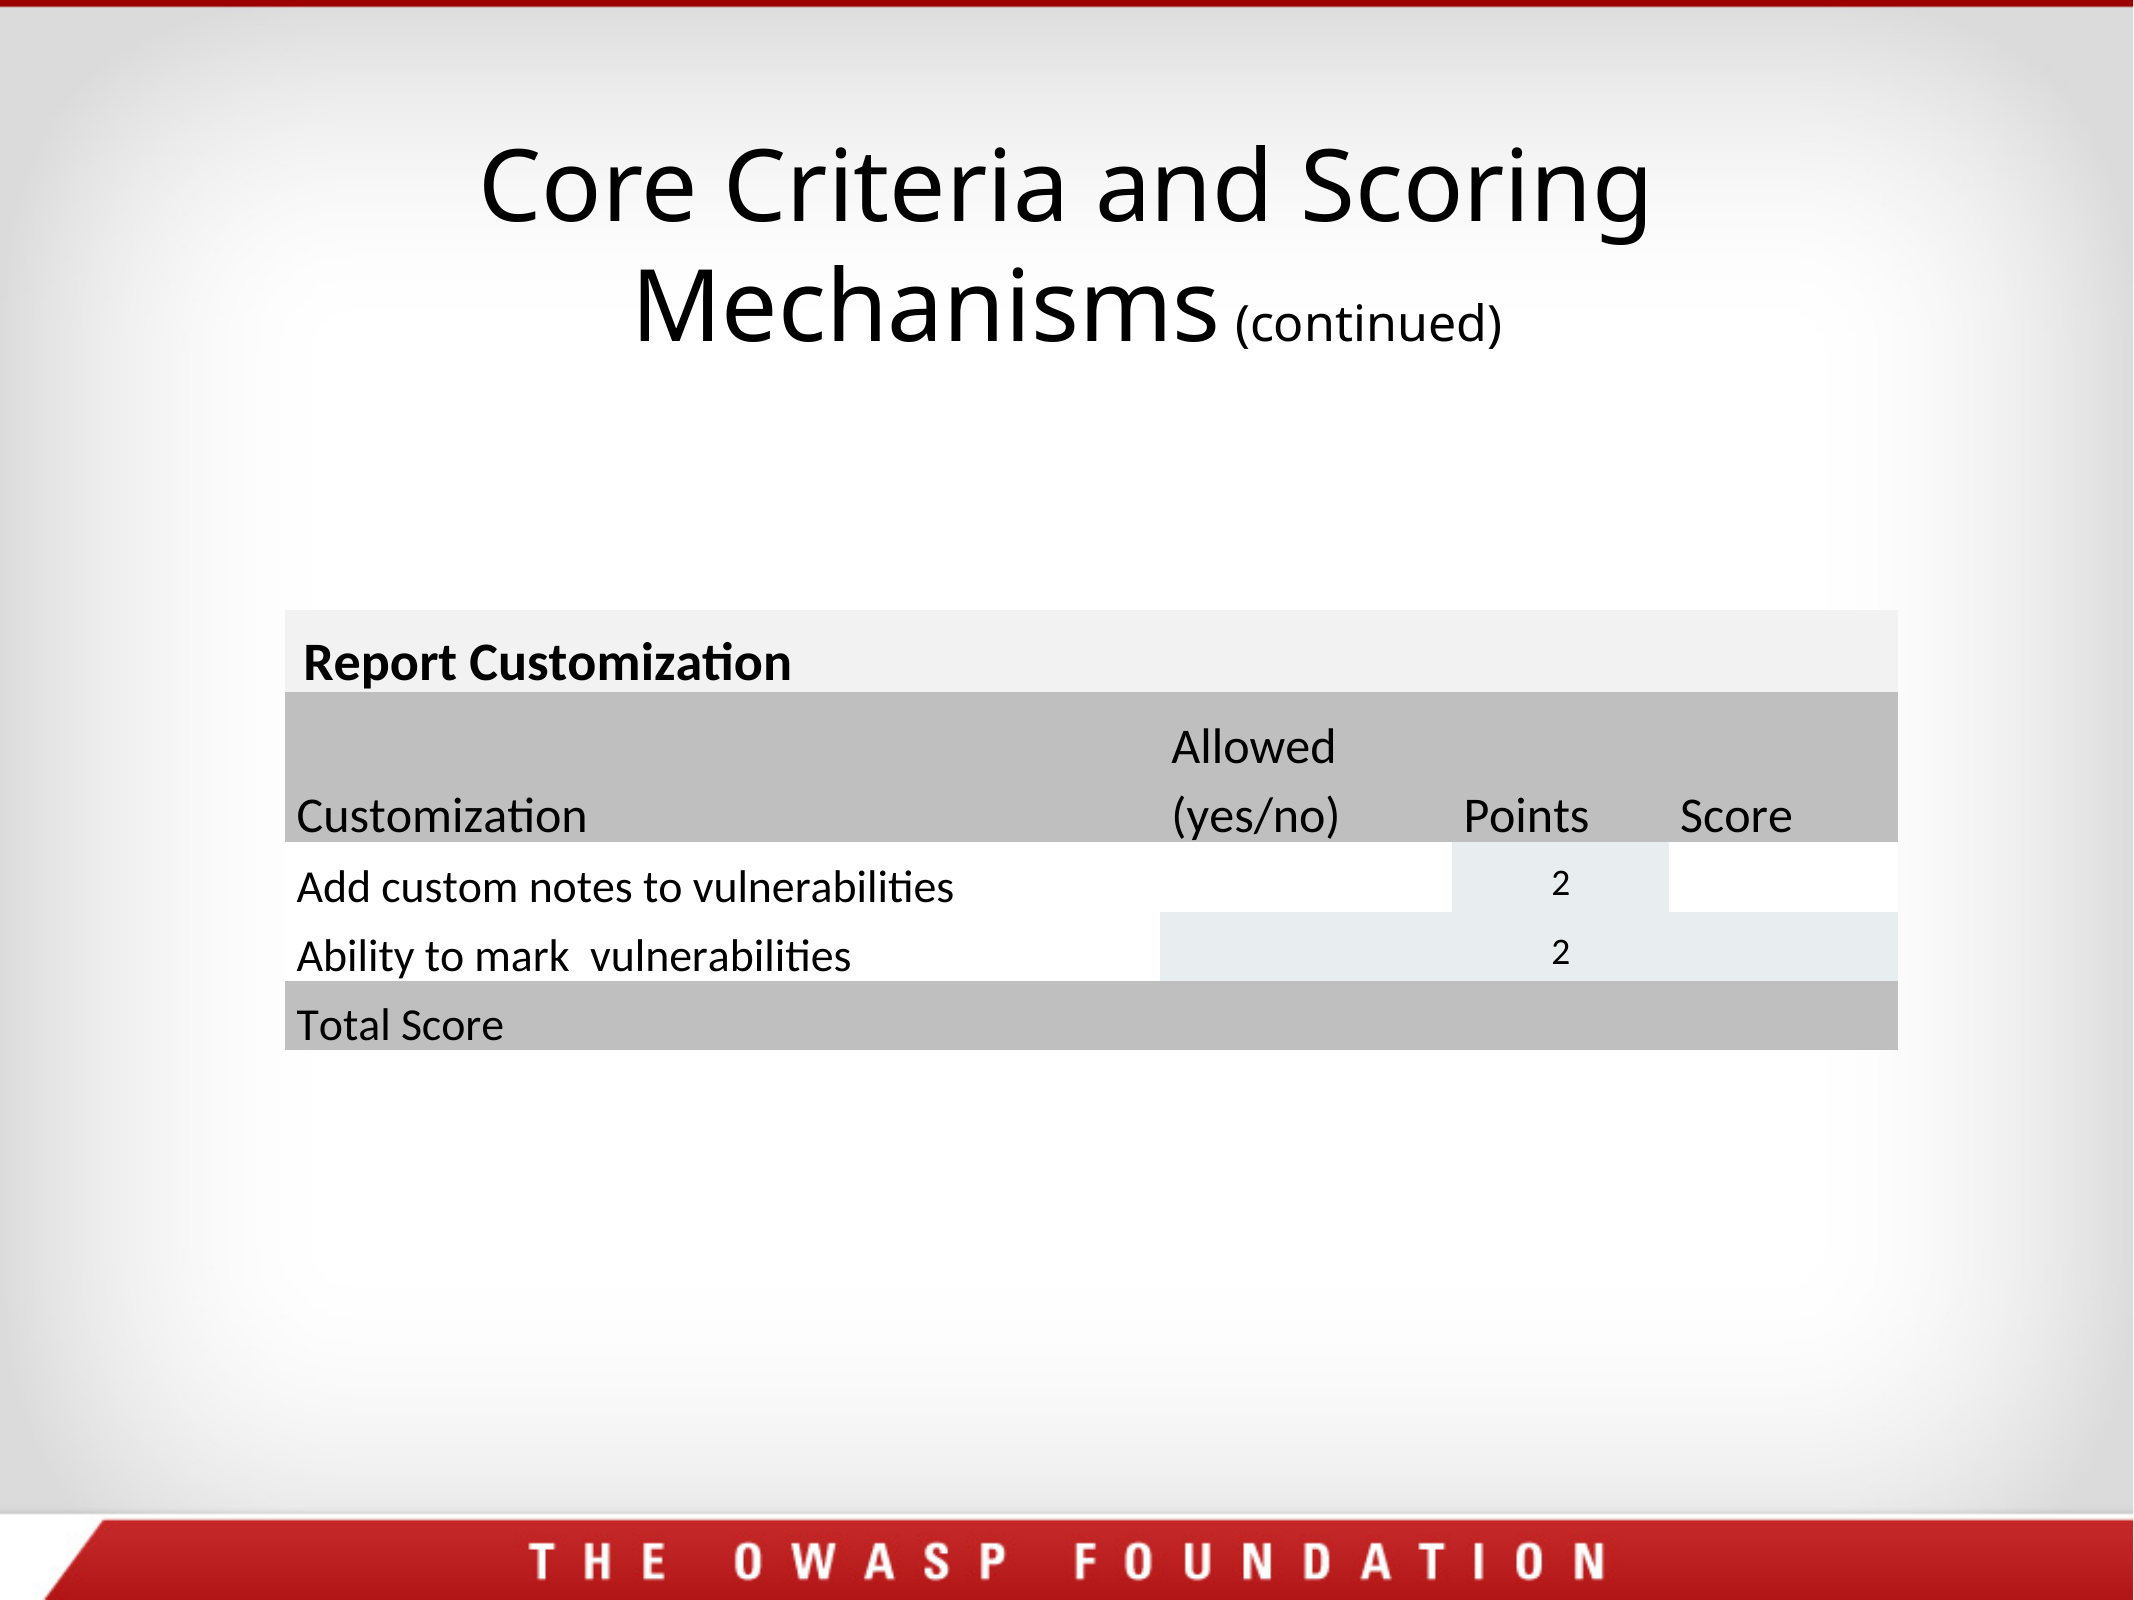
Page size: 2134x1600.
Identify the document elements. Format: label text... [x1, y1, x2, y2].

picture [0, 0, 2134, 1600]
table_header Report Customization [285, 610, 1898, 692]
title Core Criteria and Scoring Mechanisms (continued) [208, 22, 1925, 461]
table_cell Ability to mark vulnerabilities [285, 912, 1160, 981]
table_cell [1669, 842, 1898, 912]
table_cell Add custom notes to vulnerabilities [285, 842, 1160, 912]
table_cell Score [1669, 692, 1898, 842]
table_cell Allowed (yes/no) [1160, 692, 1452, 842]
table_cell Total Score [285, 981, 1669, 1050]
table_cell [1160, 912, 1452, 981]
table_cell 2 [1452, 912, 1669, 981]
table_cell [1669, 981, 1898, 1050]
table_cell 2 [1452, 842, 1669, 912]
table_cell Customization [285, 692, 1160, 842]
table_cell [1160, 842, 1452, 912]
table_cell [1669, 912, 1898, 981]
table_cell Points [1452, 692, 1669, 842]
